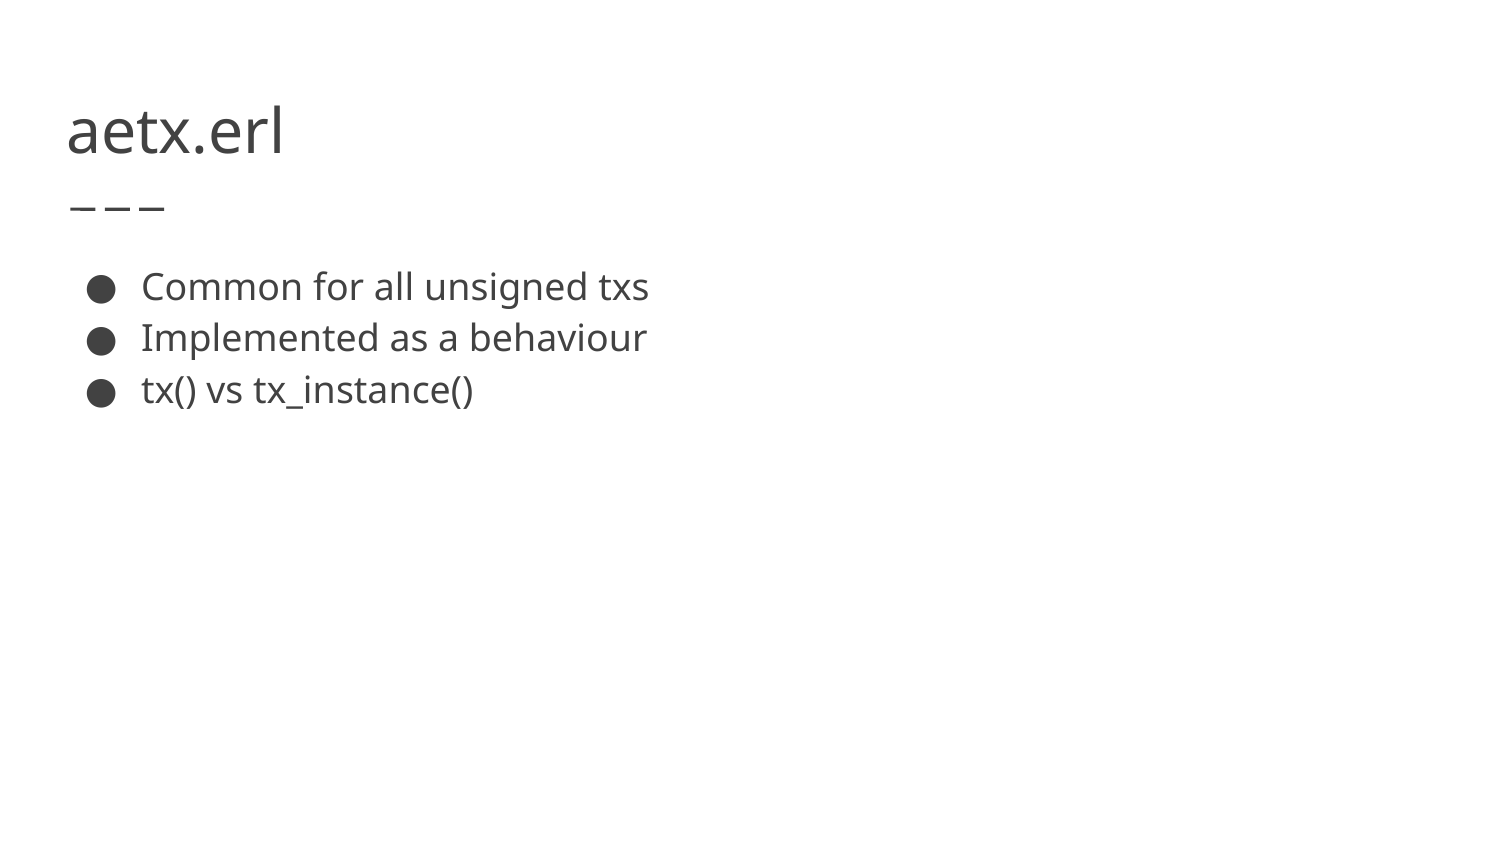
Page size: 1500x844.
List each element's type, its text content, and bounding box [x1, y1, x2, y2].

title aetx.erl [51, 61, 1449, 182]
list Common for all unsigned txs Implemented as a behaviour tx() vs tx_instance() [51, 240, 1449, 750]
